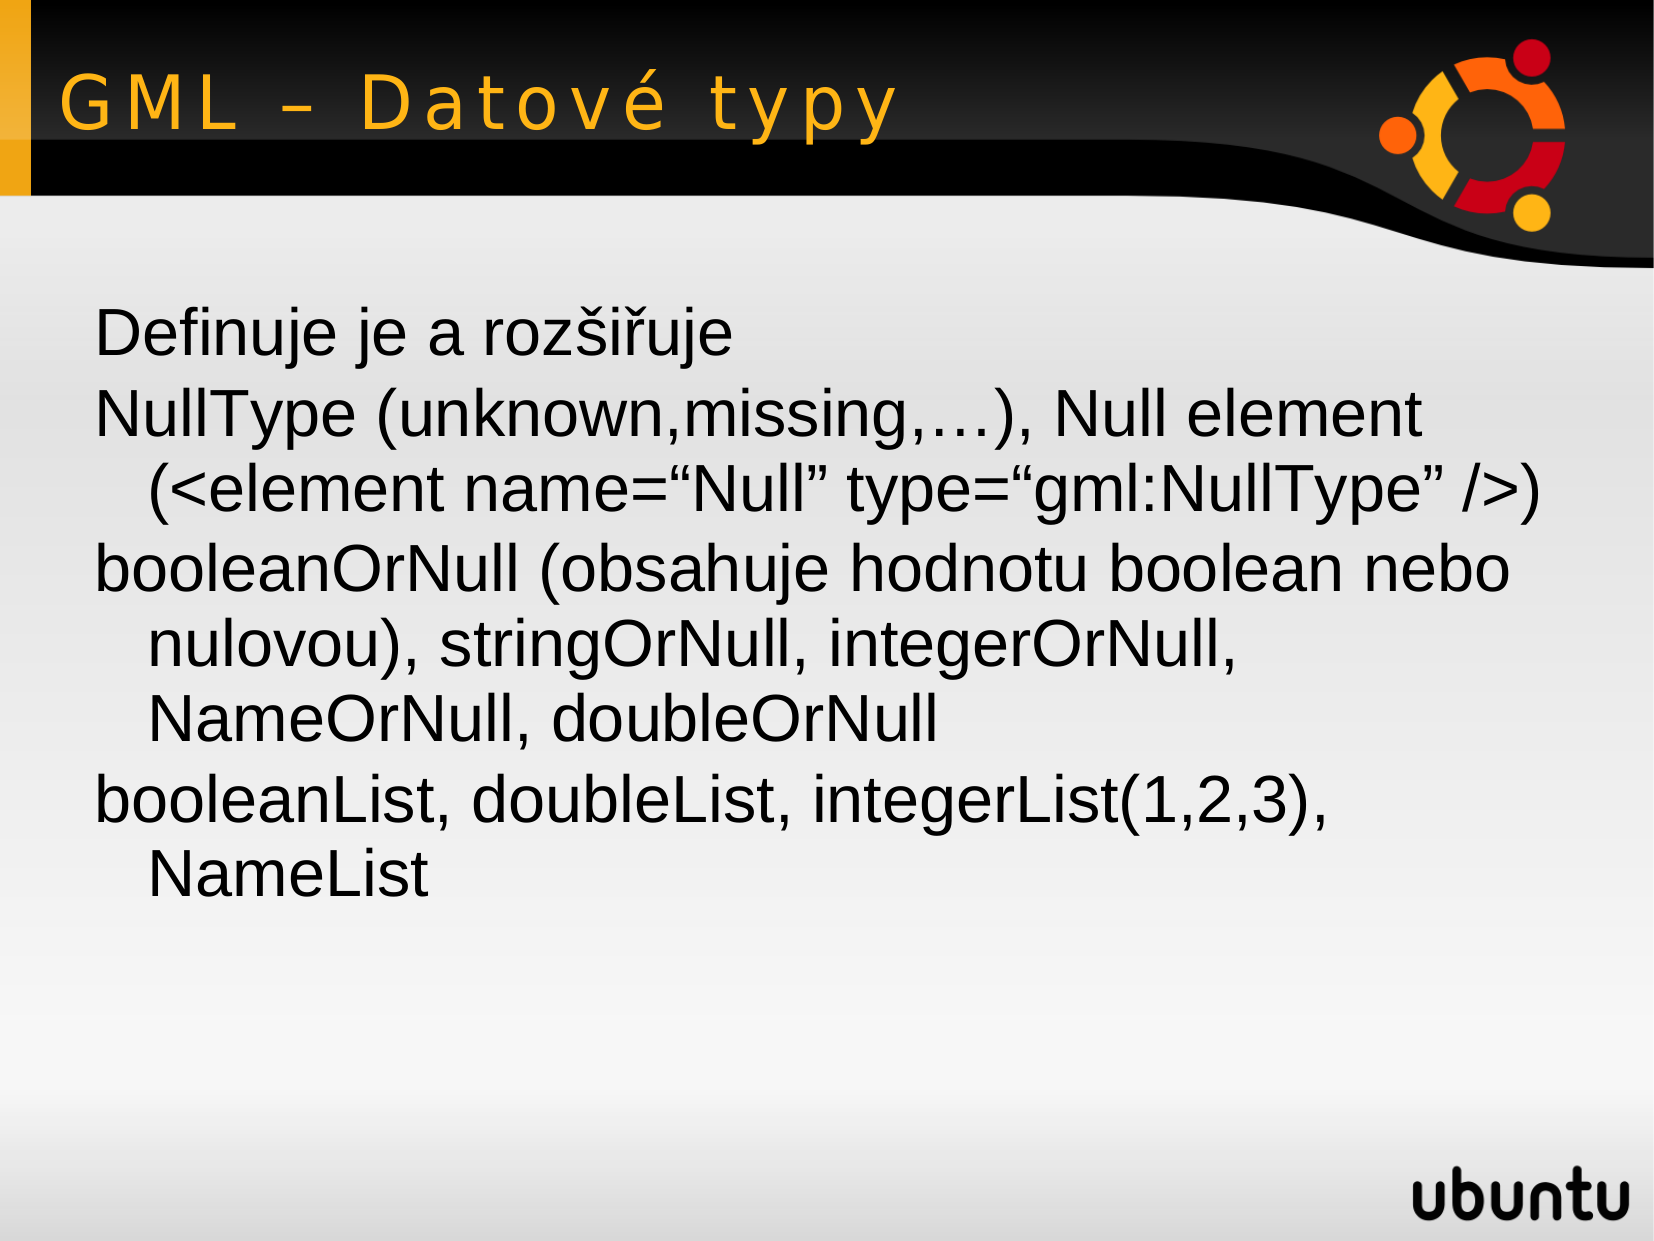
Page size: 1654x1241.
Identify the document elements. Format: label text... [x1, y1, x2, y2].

title GML – Datové typy [59, 29, 1270, 178]
list Definuje je a rozšiřuje NullType (unknown,missing,…), Null element (<element name=“Null” type=“gml:NullType” />) booleanOrNull (obsahuje hodnotu boolean nebo nulovou), stringOrNull, integerOrNull, NameOrNull, doubleOrNull booleanList, doubleList, integerList(1,2,3), NameList [76, 295, 1565, 1114]
picture [0, 0, 1654, 1241]
